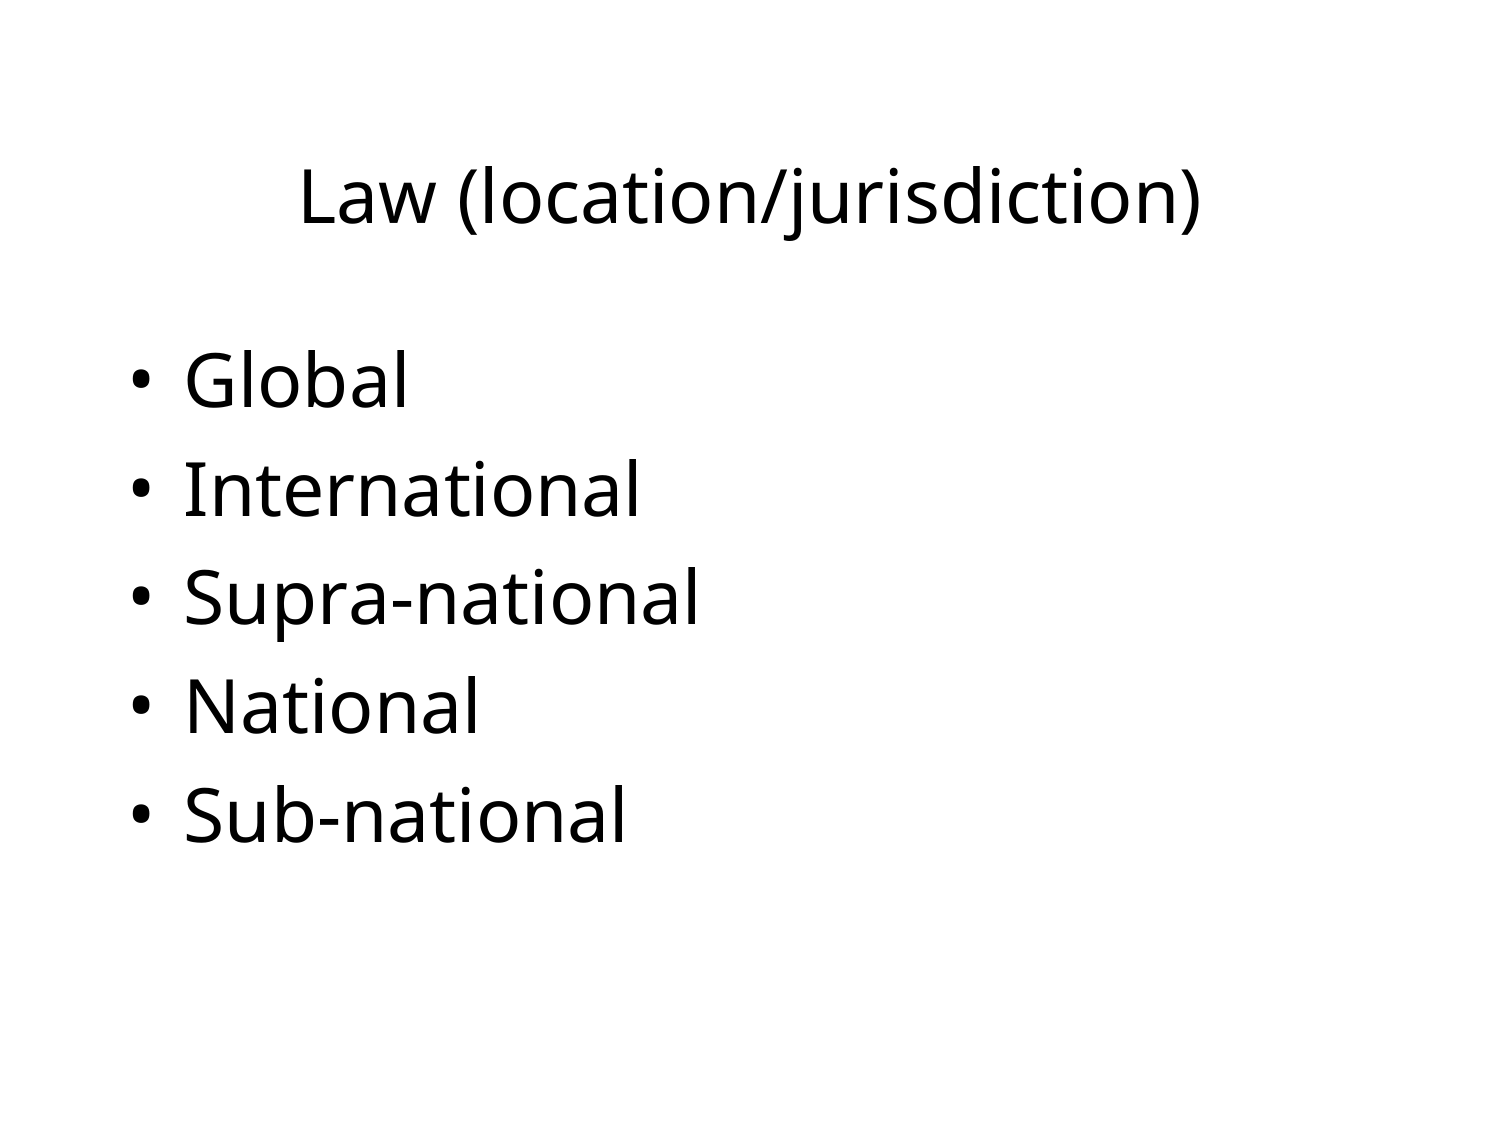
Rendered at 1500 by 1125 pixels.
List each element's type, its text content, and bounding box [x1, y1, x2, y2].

title Law (location/jurisdiction) [112, 99, 1388, 288]
list Global International Supra-national National Sub-national [112, 324, 1388, 1001]
